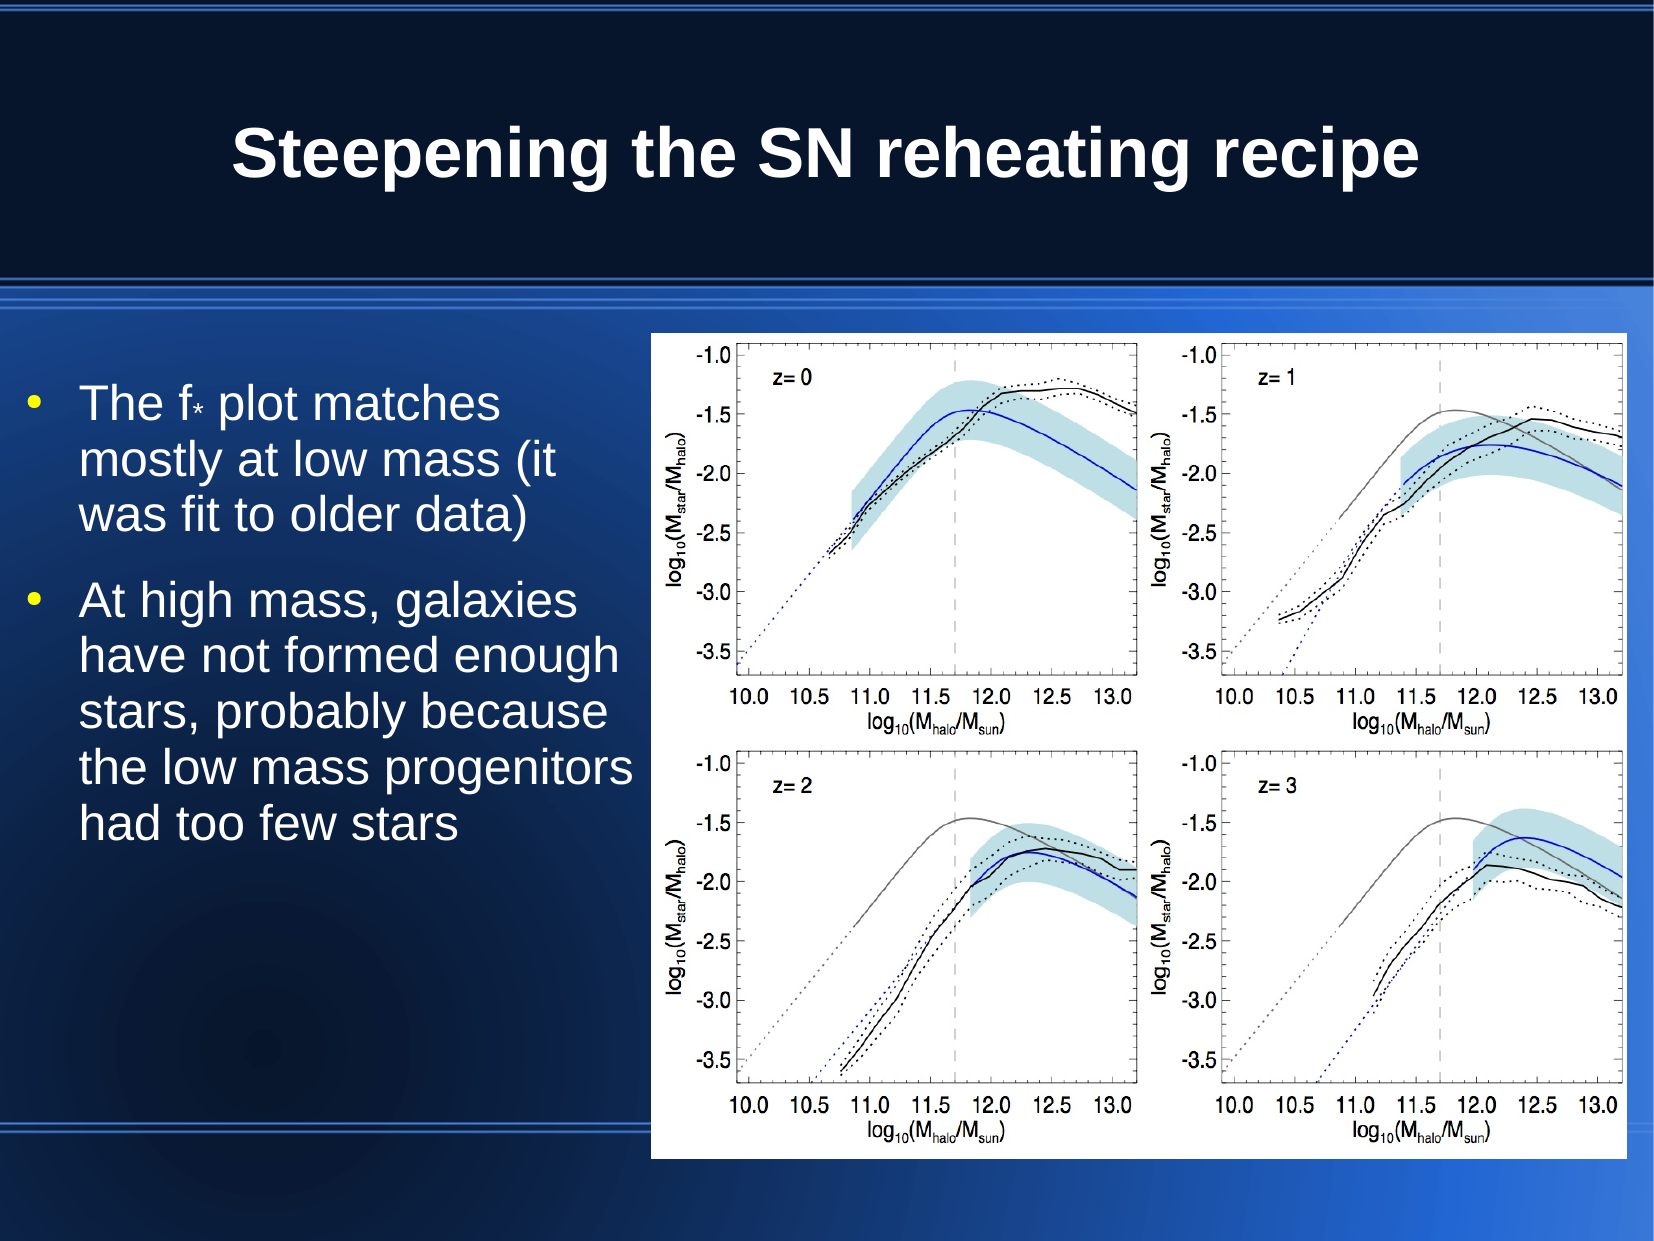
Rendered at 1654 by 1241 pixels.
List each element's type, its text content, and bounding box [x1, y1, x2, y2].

picture [0, 0, 1654, 1241]
title Steepening the SN reheating recipe [82, 49, 1571, 257]
list The f* plot matches mostly at low mass (it was fit to older data) At high mass, galaxies have not formed enough stars, probably because the low mass progenitors had too few stars [7, 375, 638, 1077]
